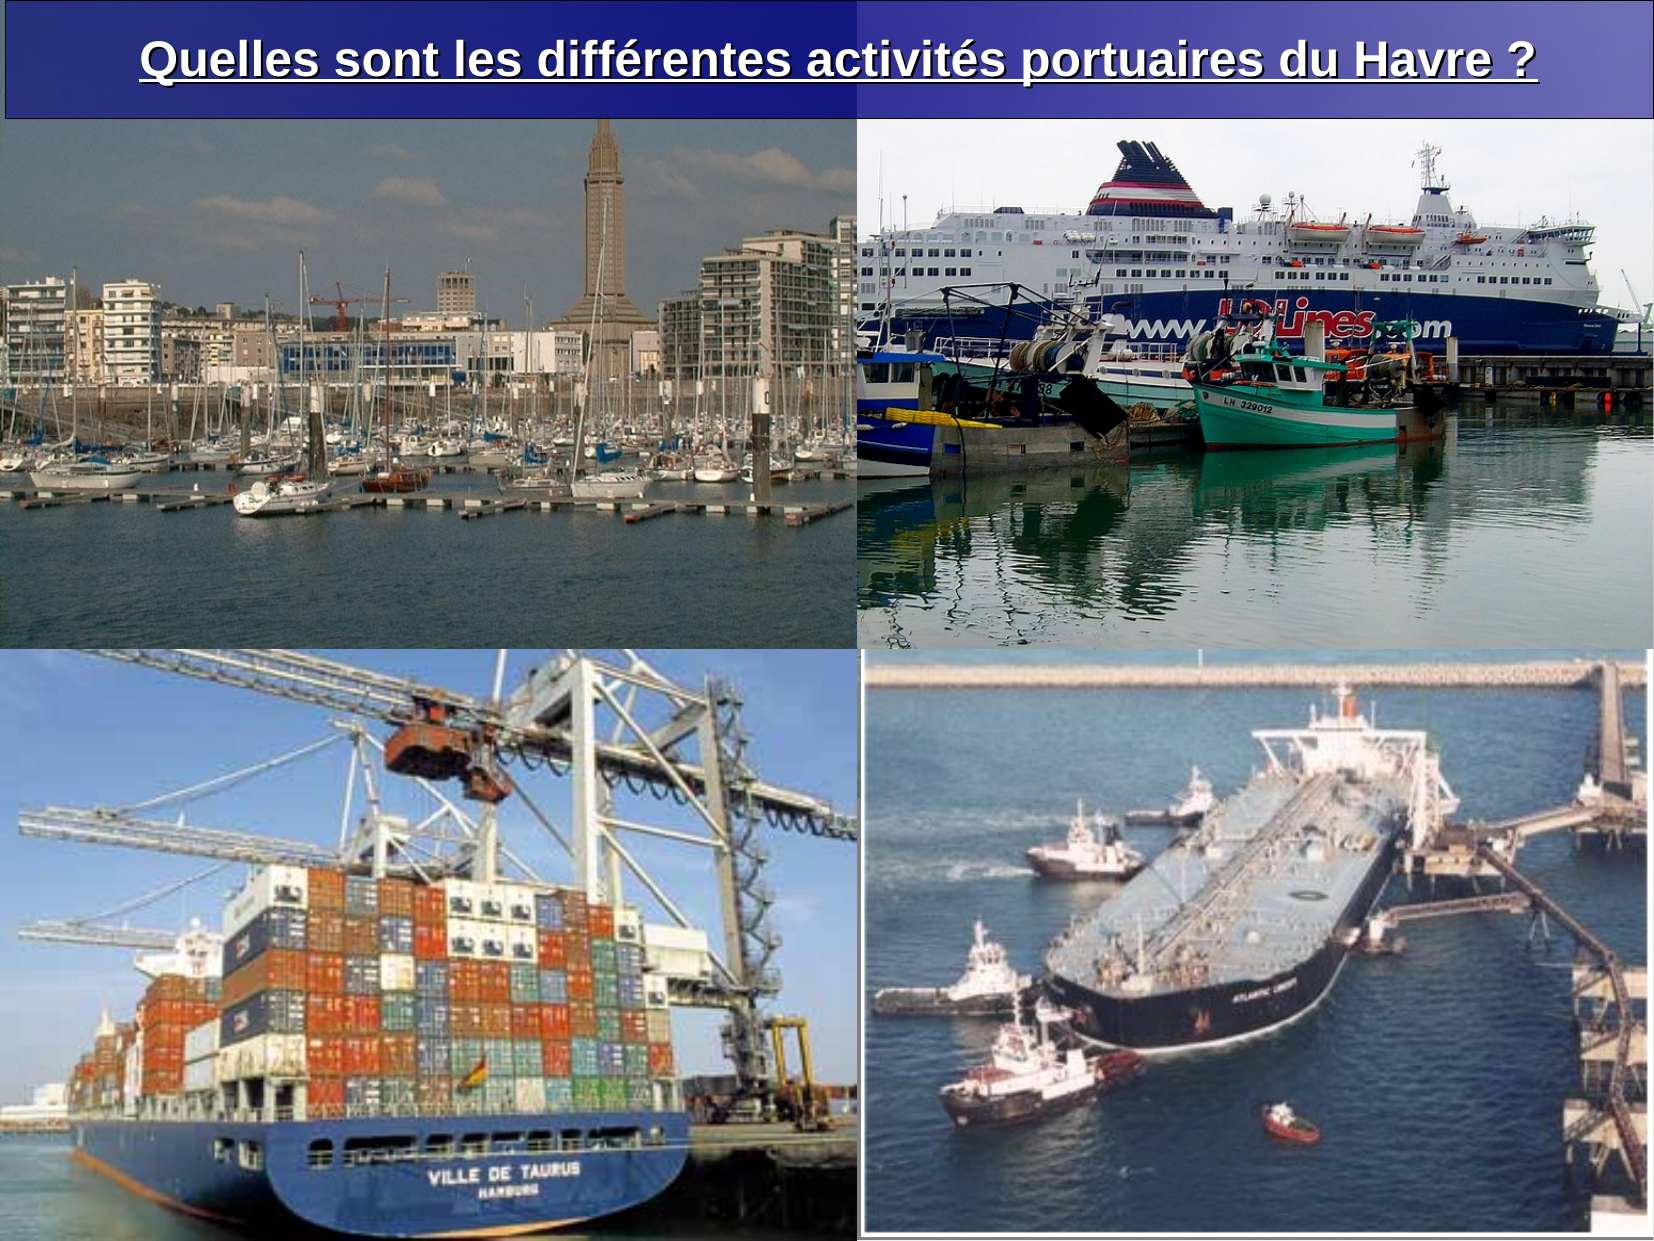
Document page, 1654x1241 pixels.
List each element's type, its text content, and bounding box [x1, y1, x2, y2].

picture [0, 0, 1654, 1241]
text_box Quelles sont les différentes activités portuaires du Havre ? [5, 0, 1654, 119]
